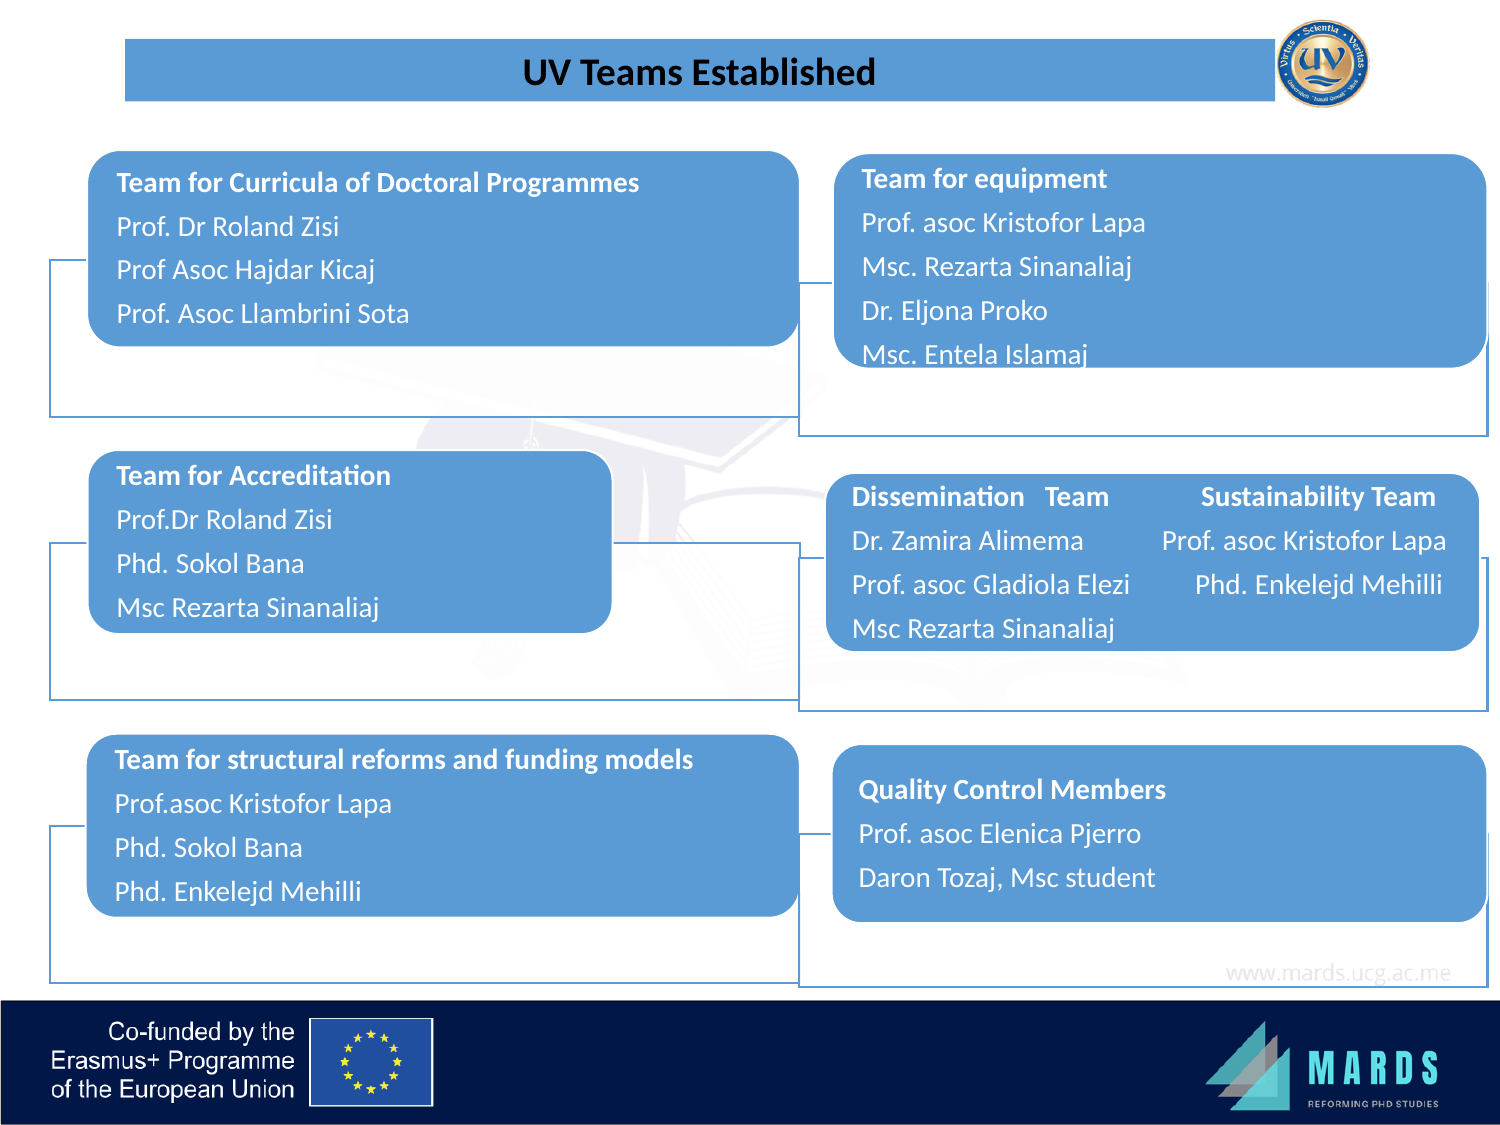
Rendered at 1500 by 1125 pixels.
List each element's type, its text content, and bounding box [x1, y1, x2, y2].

text_box [50, 826, 1487, 987]
text_box Team for equipment Prof. asoc Kristofor Lapa Msc. Rezarta Sinanaliaj Dr. Eljona Proko Msc. Entela Islamaj [832, 153, 1488, 369]
text_box Quality Control Members Prof. asoc Elenica Pjerro Daron Tozaj, Msc student [831, 744, 1488, 924]
text_box Team for Accreditation Prof.Dr Roland Zisi Phd. Sokol Bana Msc Rezarta Sinanaliaj [87, 450, 613, 635]
picture [1275, 19, 1370, 108]
title UV Teams Established [125, 38, 1275, 102]
text_box [50, 260, 1487, 436]
text_box Team for Curricula of Doctoral Programmes Prof. Dr Roland Zisi Prof Asoc Hajdar Kicaj Prof. Asoc Llambrini Sota [87, 149, 801, 348]
text_box Dissemination Team Sustainability Team Dr. Zamira Alimema Prof. asoc Kristofor Lapa Prof. asoc Gladiola Elezi Phd. Enkelejd Mehilli Msc Rezarta Sinanaliaj [824, 472, 1481, 653]
text_box [50, 543, 1487, 711]
text_box Team for structural reforms and funding models Prof.asoc Kristofor Lapa Phd. Sokol Bana Phd. Enkelejd Mehilli [85, 733, 800, 918]
